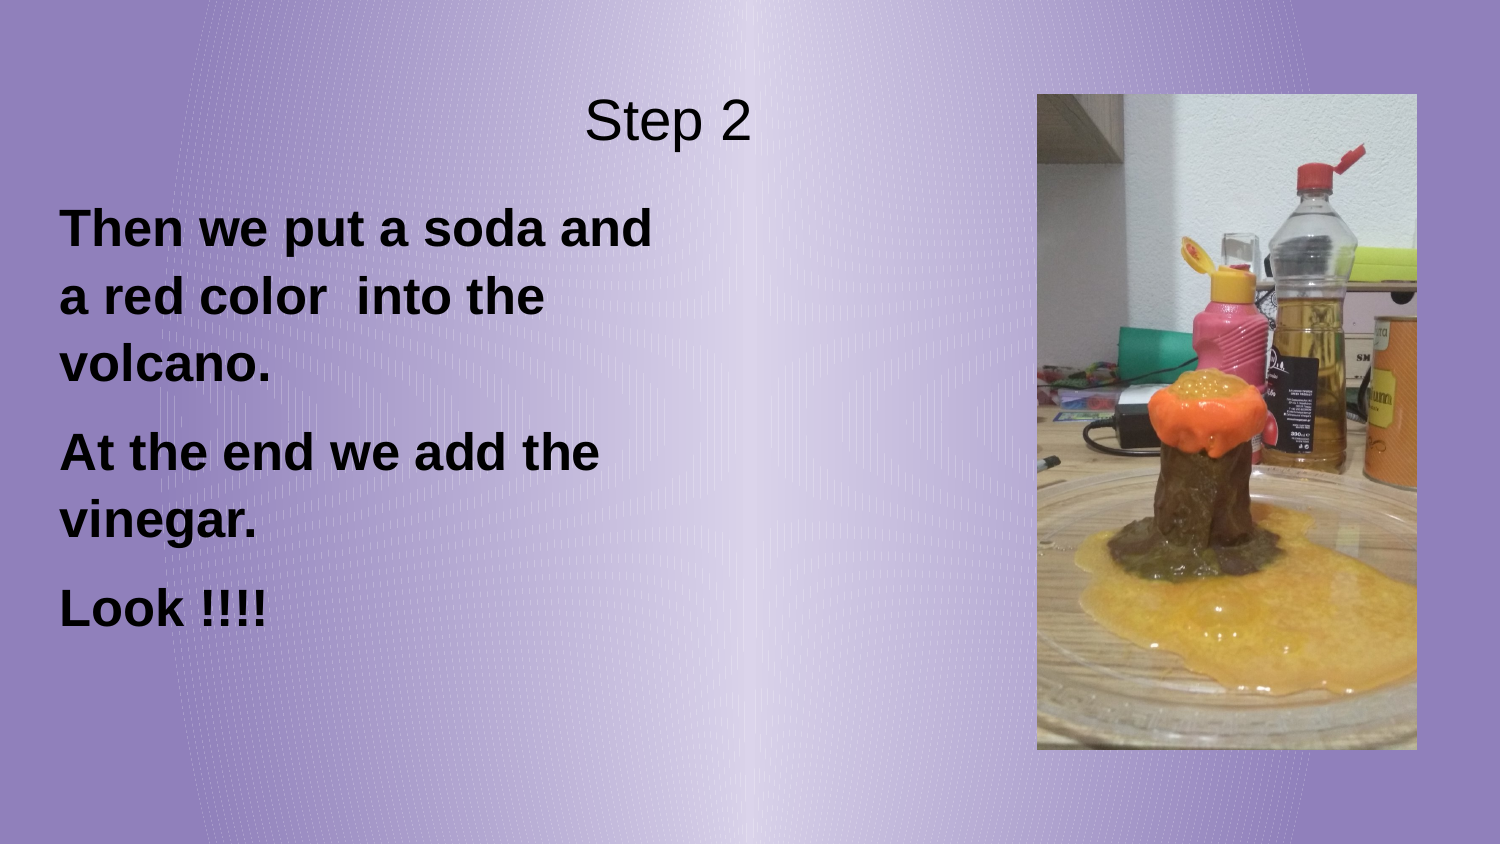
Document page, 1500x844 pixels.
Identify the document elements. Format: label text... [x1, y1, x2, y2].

list Then we put a soda and a red color into the volcano. At the end we add the vinegar. Look !!!! [44, 175, 701, 831]
picture [1037, 94, 1417, 750]
title Step 2 [569, 72, 1500, 176]
